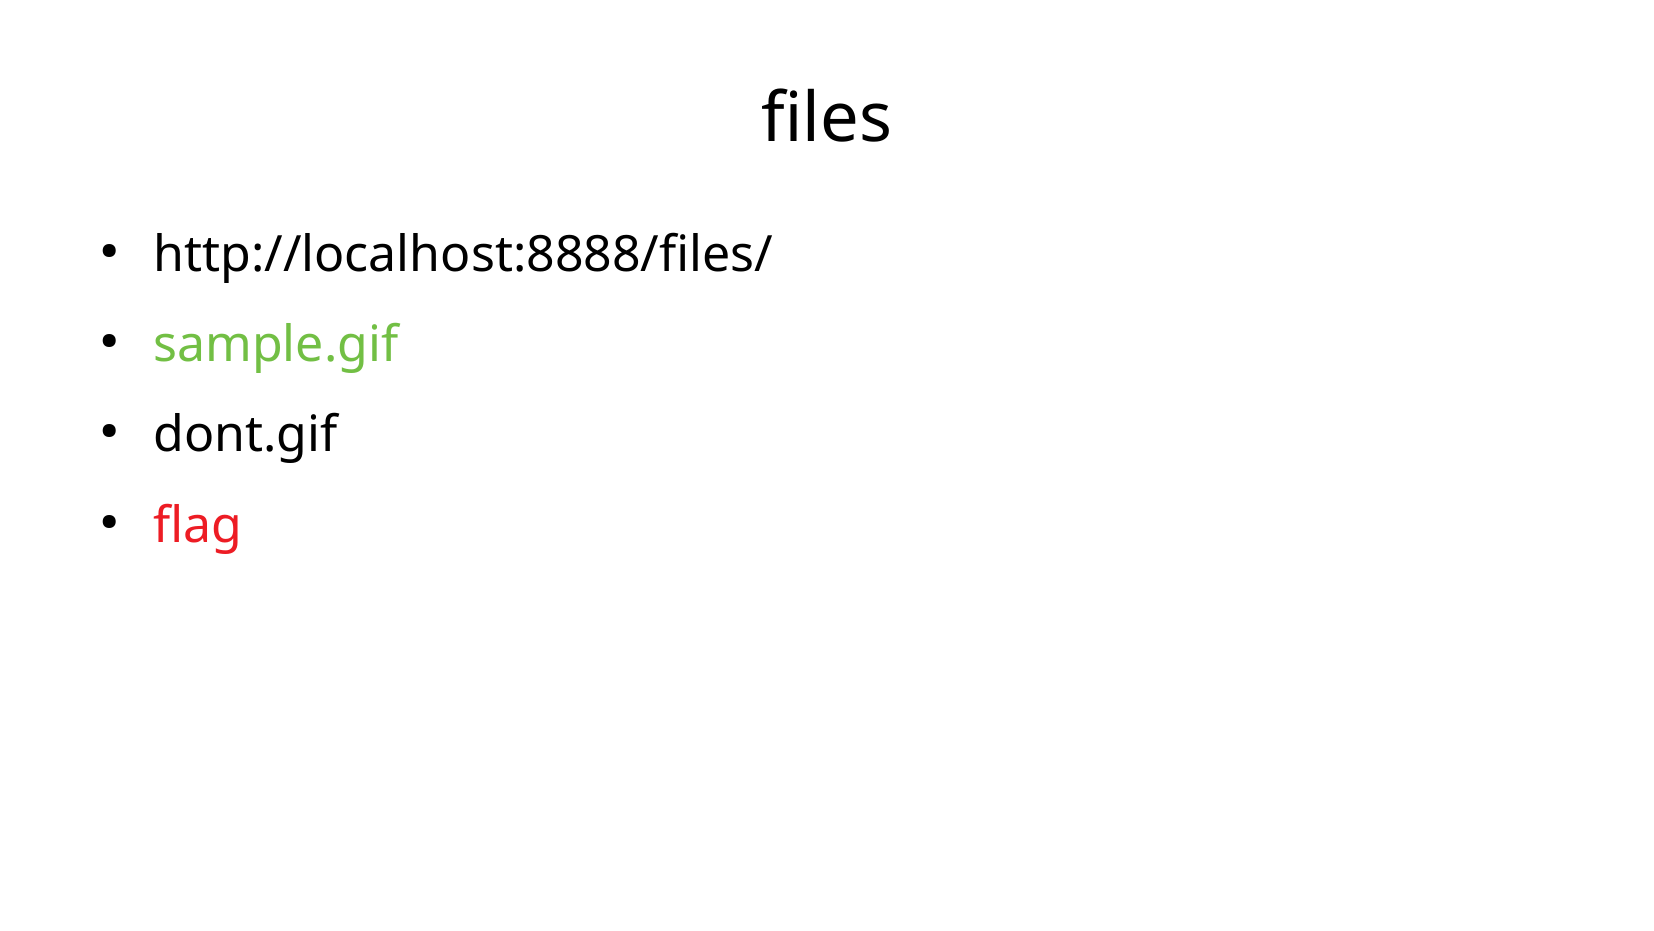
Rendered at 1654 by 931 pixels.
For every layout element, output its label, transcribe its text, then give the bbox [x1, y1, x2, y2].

list http://localhost:8888/files/ sample.gif dont.gif flag [82, 217, 1571, 758]
title files [82, 37, 1571, 193]
